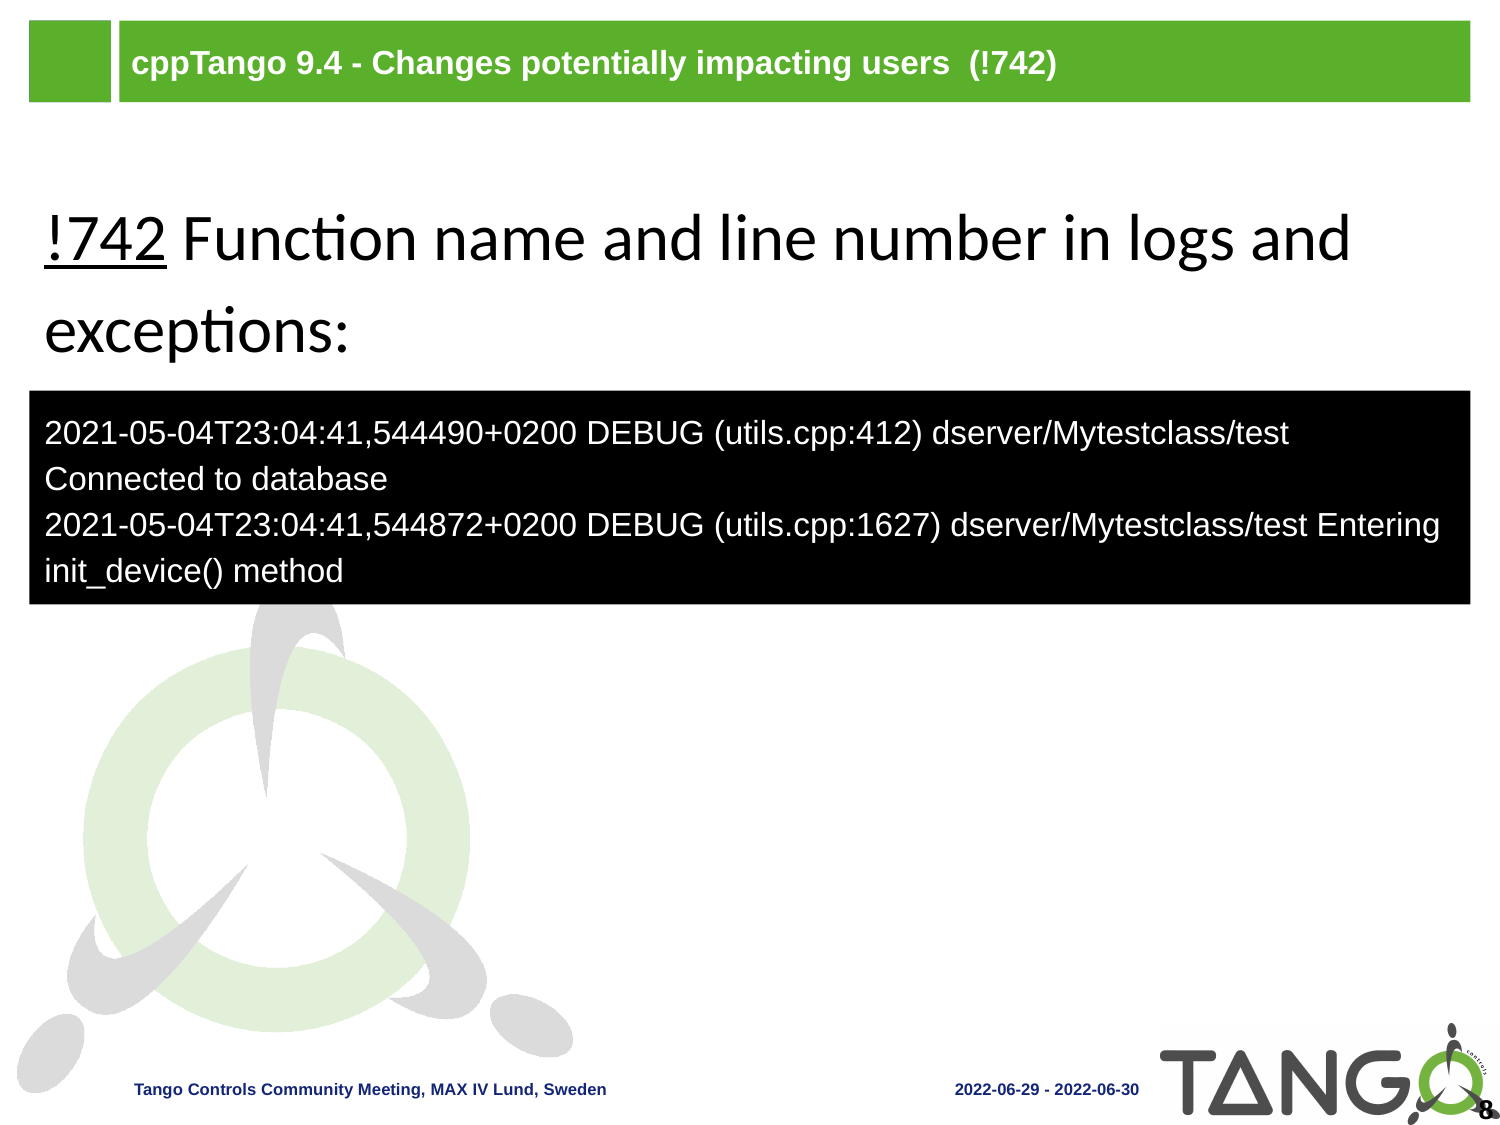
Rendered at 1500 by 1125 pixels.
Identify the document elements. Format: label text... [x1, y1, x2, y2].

text_box 2021-05-04T23:04:41,544490+0200 DEBUG (utils.cpp:412) dserver/Mytestclass/test Connected to database 2021-05-04T23:04:41,544872+0200 DEBUG (utils.cpp:1627) dserver/Mytestclass/test Entering init_device() method [29, 390, 1471, 605]
picture [17, 480, 573, 1093]
text_box !742 Function name and line number in logs and exceptions: [29, 167, 1471, 390]
title cppTango 9.4 - Changes potentially impacting users (!742) [119, 20, 1471, 103]
picture [1160, 1023, 1500, 1125]
slide_number <number> [1403, 1038, 1494, 1125]
